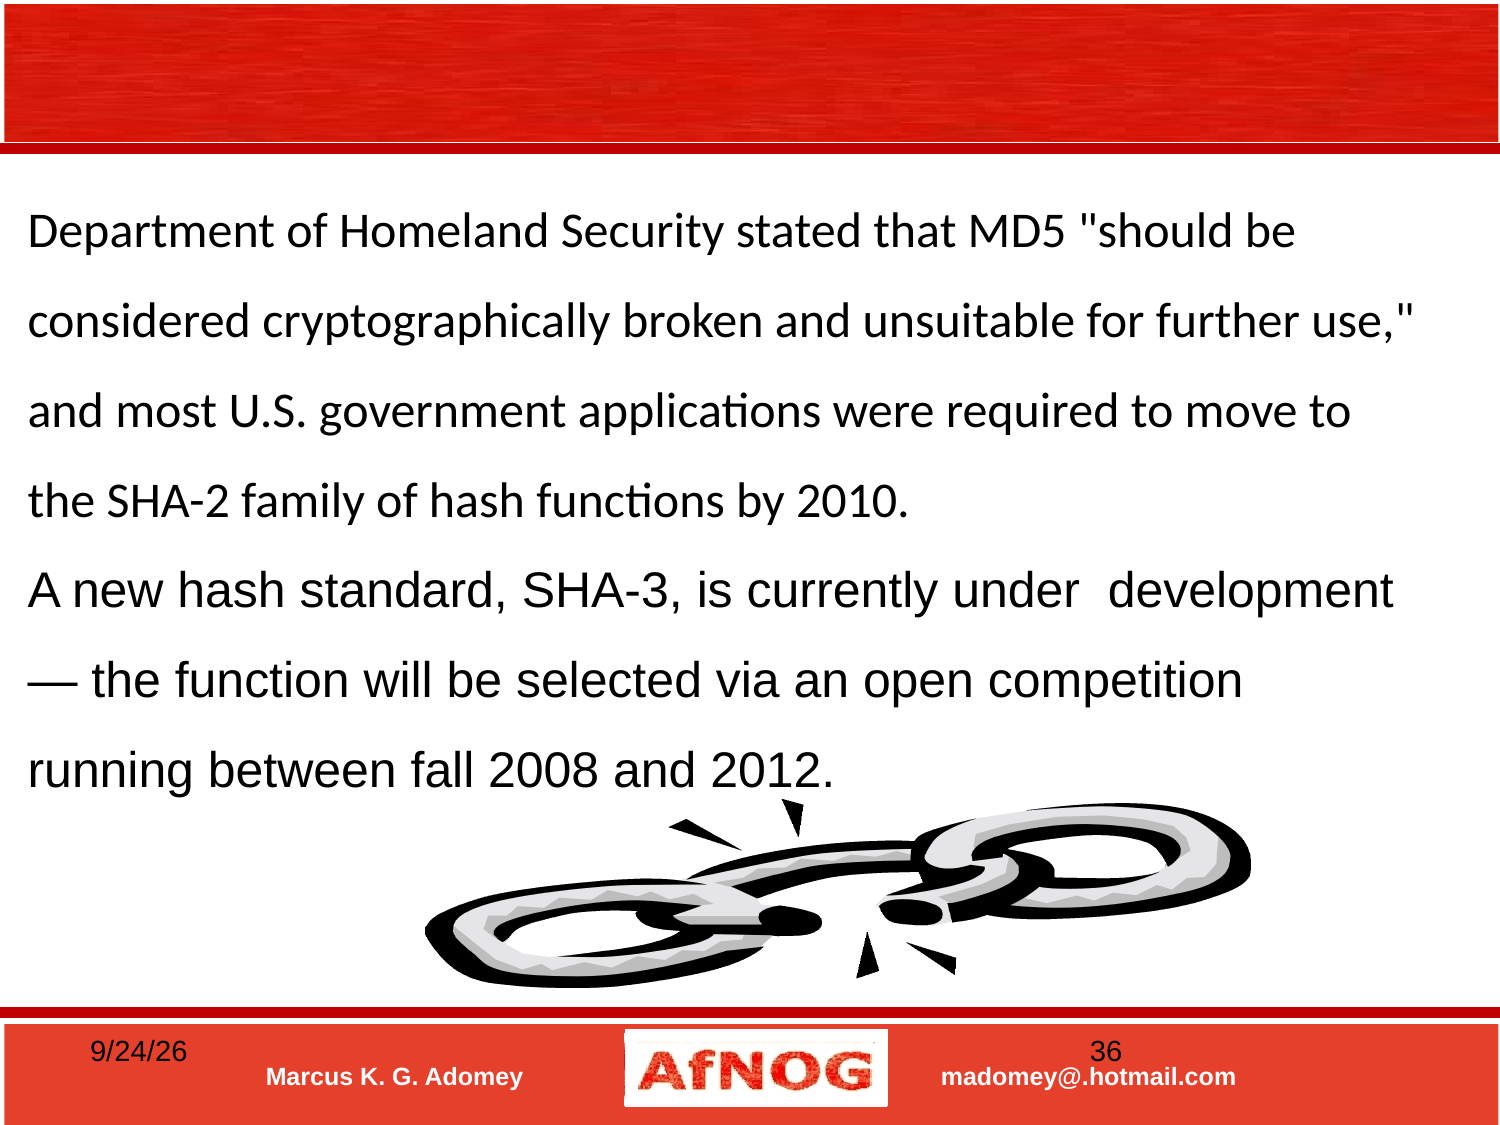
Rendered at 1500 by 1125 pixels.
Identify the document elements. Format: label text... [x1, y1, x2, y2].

picture [425, 800, 1251, 988]
text_box 36 [1074, 1024, 1426, 1103]
text_box 11/3/2011 [75, 1024, 426, 1103]
text_box Department of Homeland Security stated that MD5 "should be considered cryptographically broken and unsuitable for further use," and most U.S. government applications were required to move to the SHA-2 family of hash functions by 2010. A new hash standard, SHA-3, is currently under development — the function will be selected via an open competition running between fall 2008 and 2012. [12, 159, 1438, 812]
